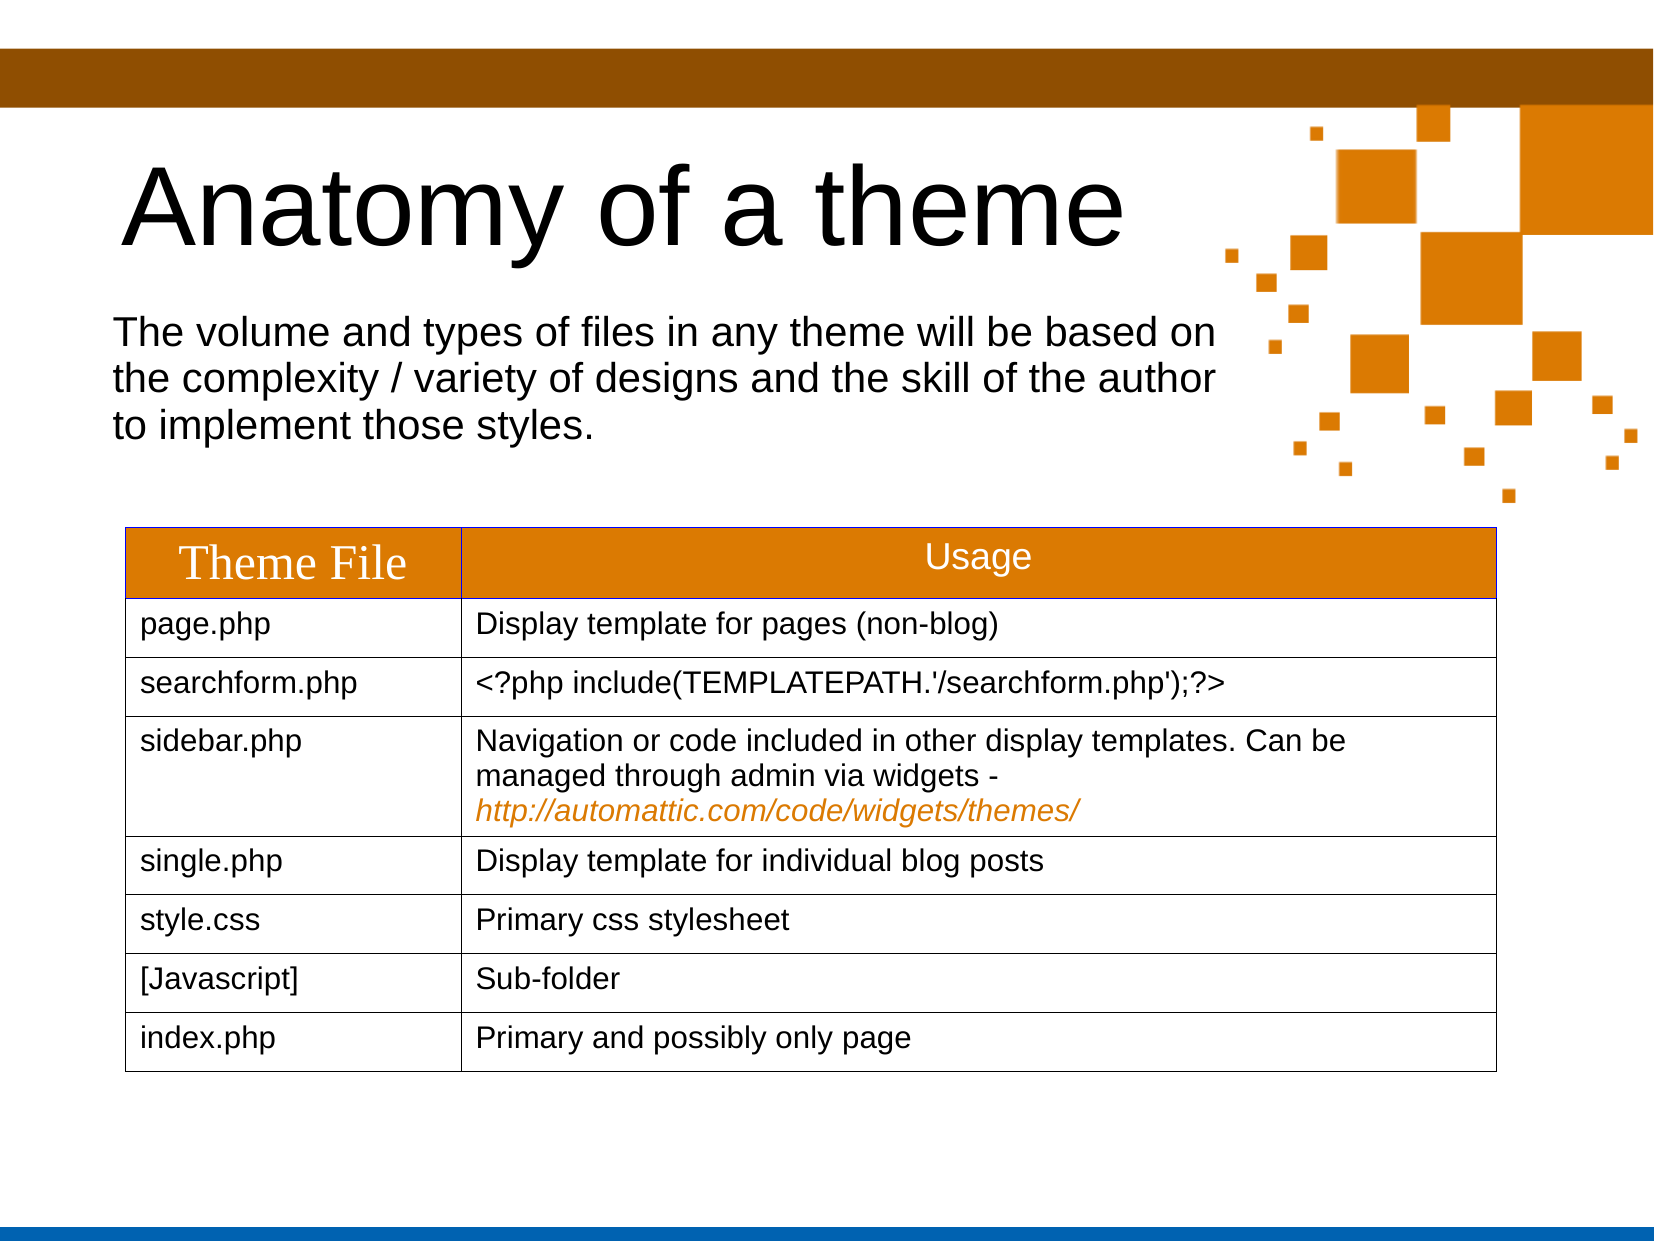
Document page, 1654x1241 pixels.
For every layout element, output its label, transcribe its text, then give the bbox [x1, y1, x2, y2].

table_cell Primary and possibly only page [462, 1013, 1496, 1071]
table_cell style.css [126, 895, 461, 953]
table_cell Navigation or code included in other display templates. Can be managed through admin via widgets - http://automattic.com/code/widgets/themes/ [462, 717, 1496, 836]
table_cell Display template for individual blog posts [462, 837, 1496, 894]
title The volume and types of files in any theme will be based on the complexity / variety of designs and the skill of the author to implement those styles. [112, 300, 1238, 457]
table_cell Primary css stylesheet [462, 895, 1496, 953]
picture [0, 0, 1654, 1227]
table_cell index.php [126, 1013, 461, 1071]
table_cell page.php [126, 599, 461, 657]
title Anatomy of a theme [121, 102, 1533, 311]
table_cell sidebar.php [126, 717, 461, 836]
table_cell searchform.php [126, 658, 461, 716]
table_cell <?php include(TEMPLATEPATH.'/searchform.php');?> [462, 658, 1496, 716]
table_cell Sub-folder [462, 954, 1496, 1012]
table_header Usage [462, 528, 1496, 598]
table_header Theme File [126, 528, 461, 598]
table_cell [Javascript] [126, 954, 461, 1012]
table_cell single.php [126, 837, 461, 894]
table_cell Display template for pages (non-blog) [462, 599, 1496, 657]
